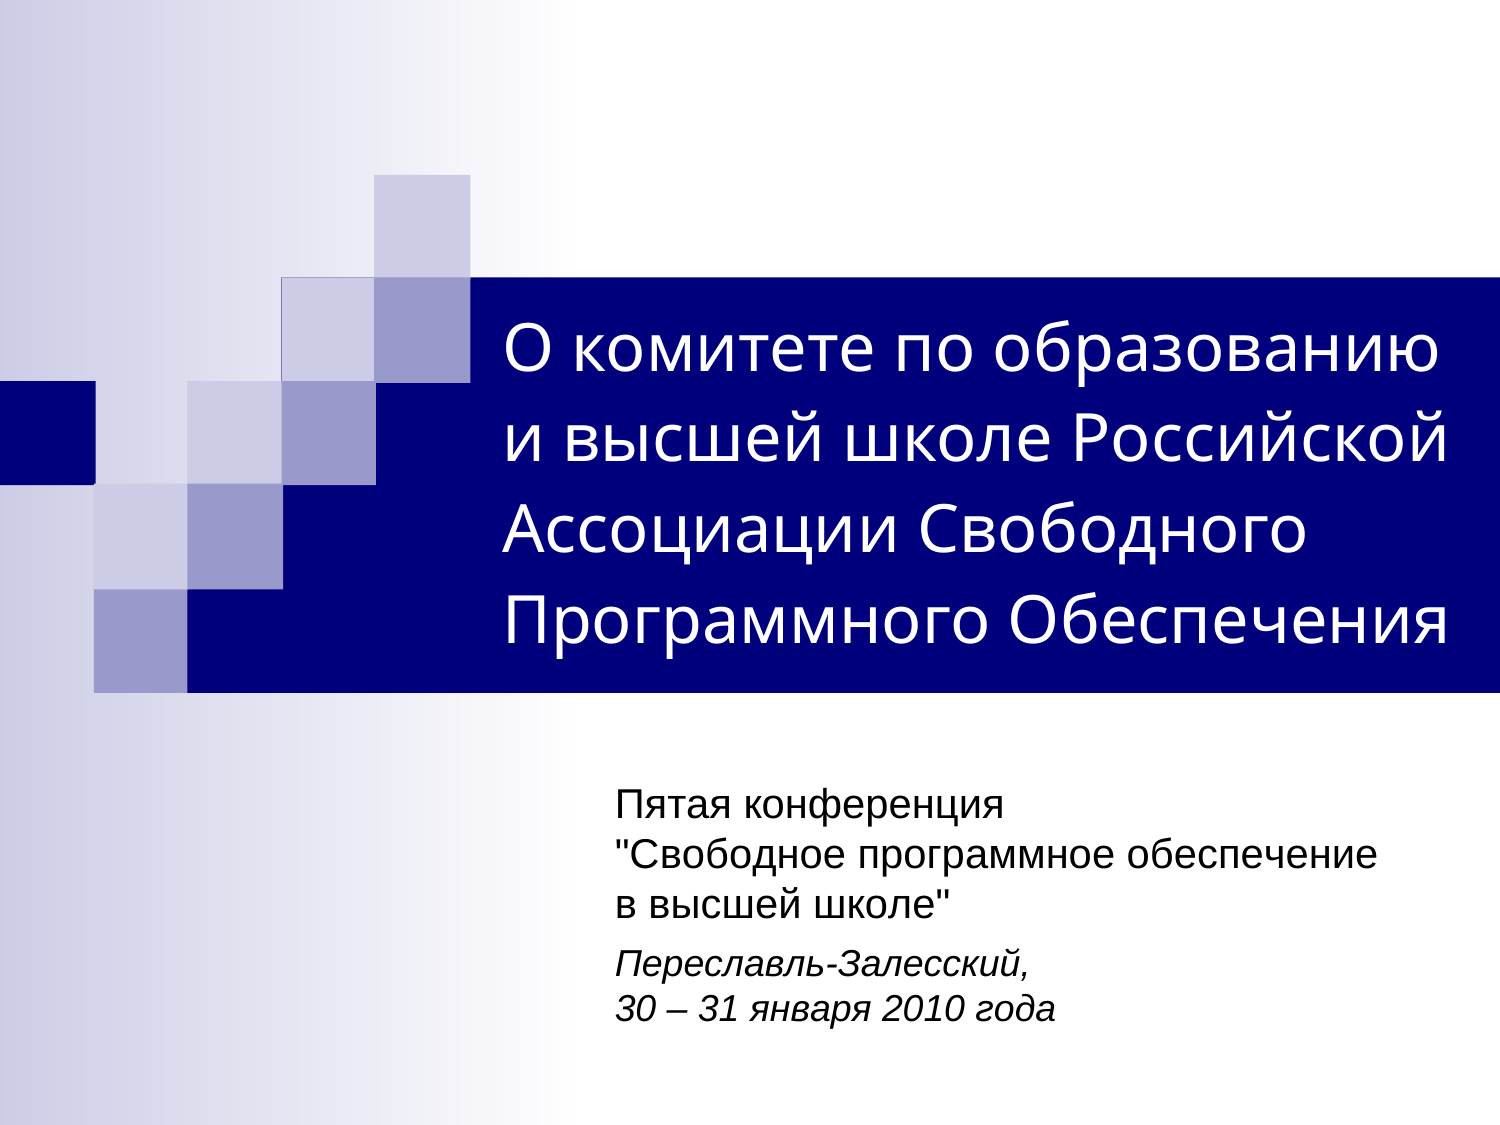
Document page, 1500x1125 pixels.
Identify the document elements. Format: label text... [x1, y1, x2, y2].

text_box Пятая конференция "Свободное программное обеспечение в высшей школе" Переславль-Залесский, 30 – 31 января 2010 года [600, 769, 1422, 1051]
title О комитете по образованию и высшей школе Российской Ассоциации Свободного Программного Обеспечения [487, 299, 1476, 663]
